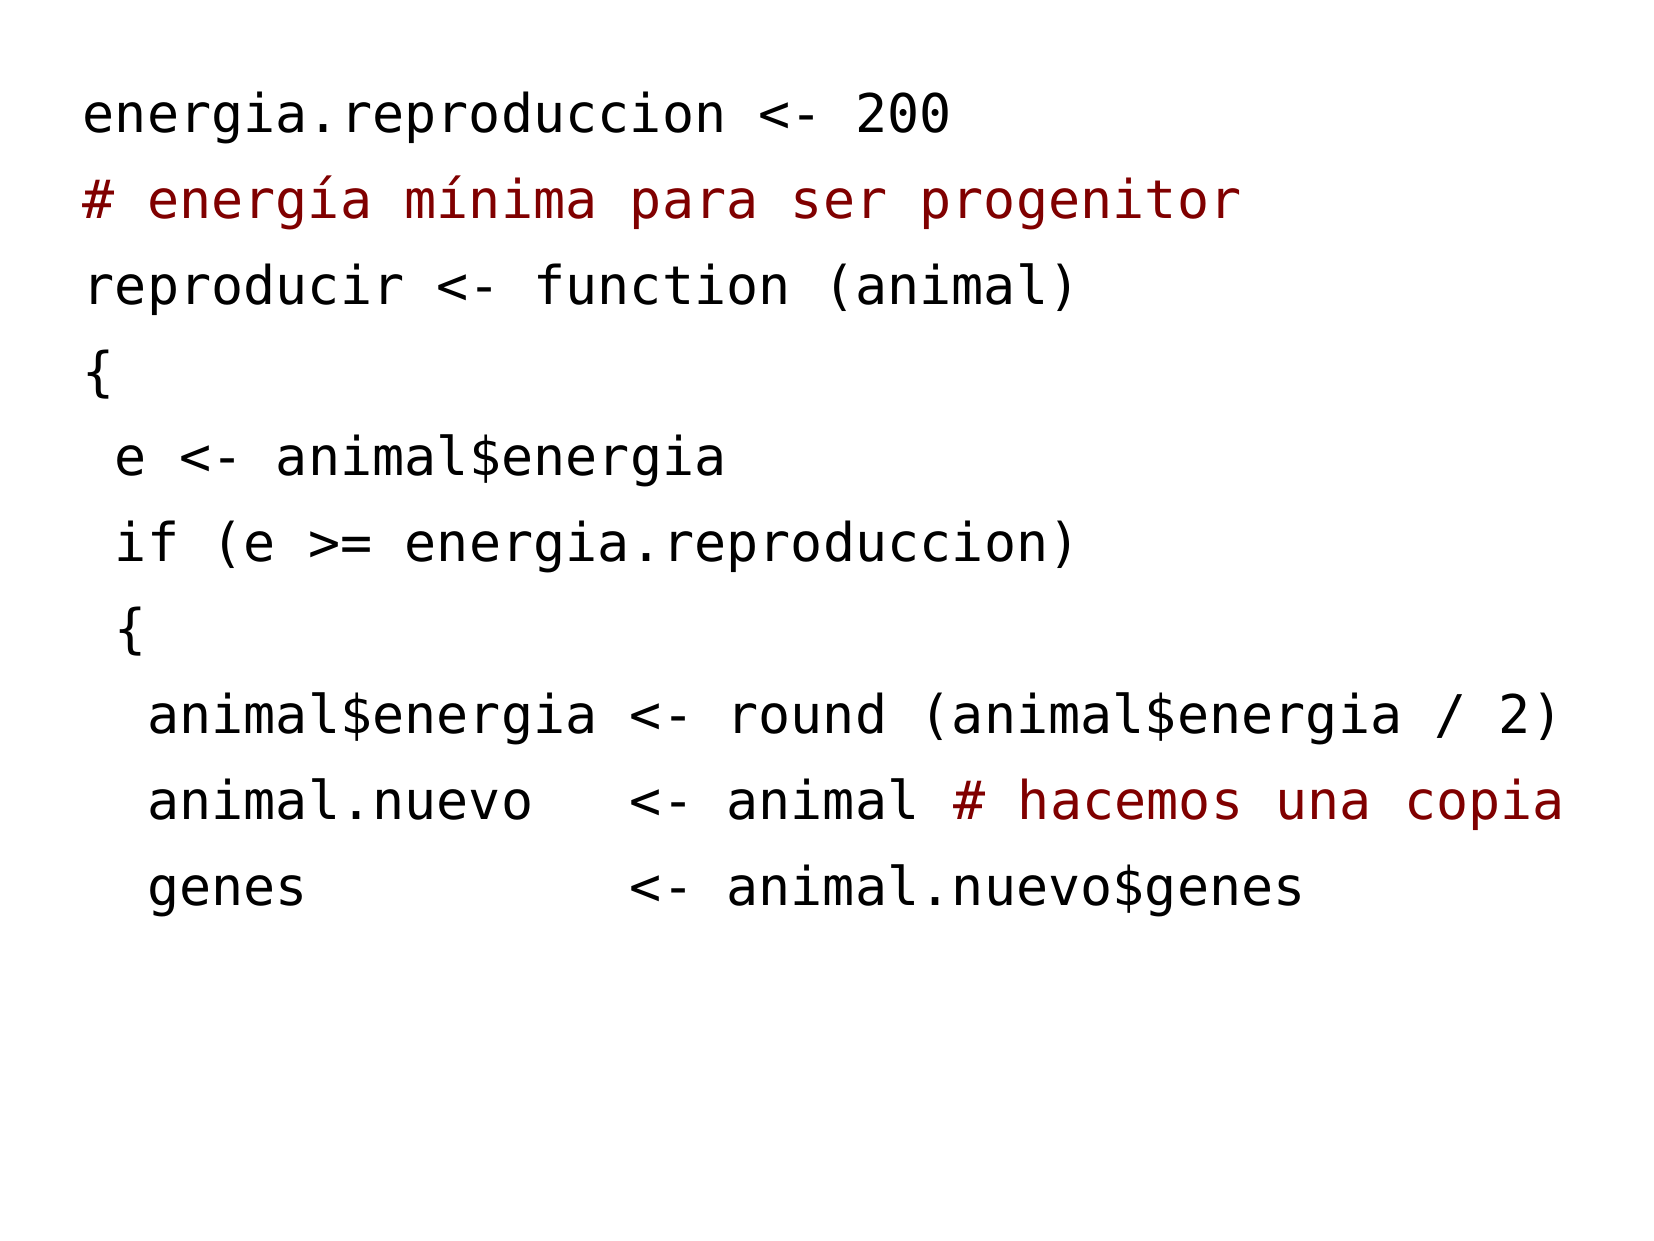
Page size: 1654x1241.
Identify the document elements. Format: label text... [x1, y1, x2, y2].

list energia.reproduccion <- 200 # energía mínima para ser progenitor reproducir <- function (animal) { e <- animal$energia if (e >= energia.reproduccion) { animal$energia <- round (animal$energia / 2) animal.nuevo <- animal # hacemos una copia genes <- animal.nuevo$genes [82, 82, 1571, 1010]
